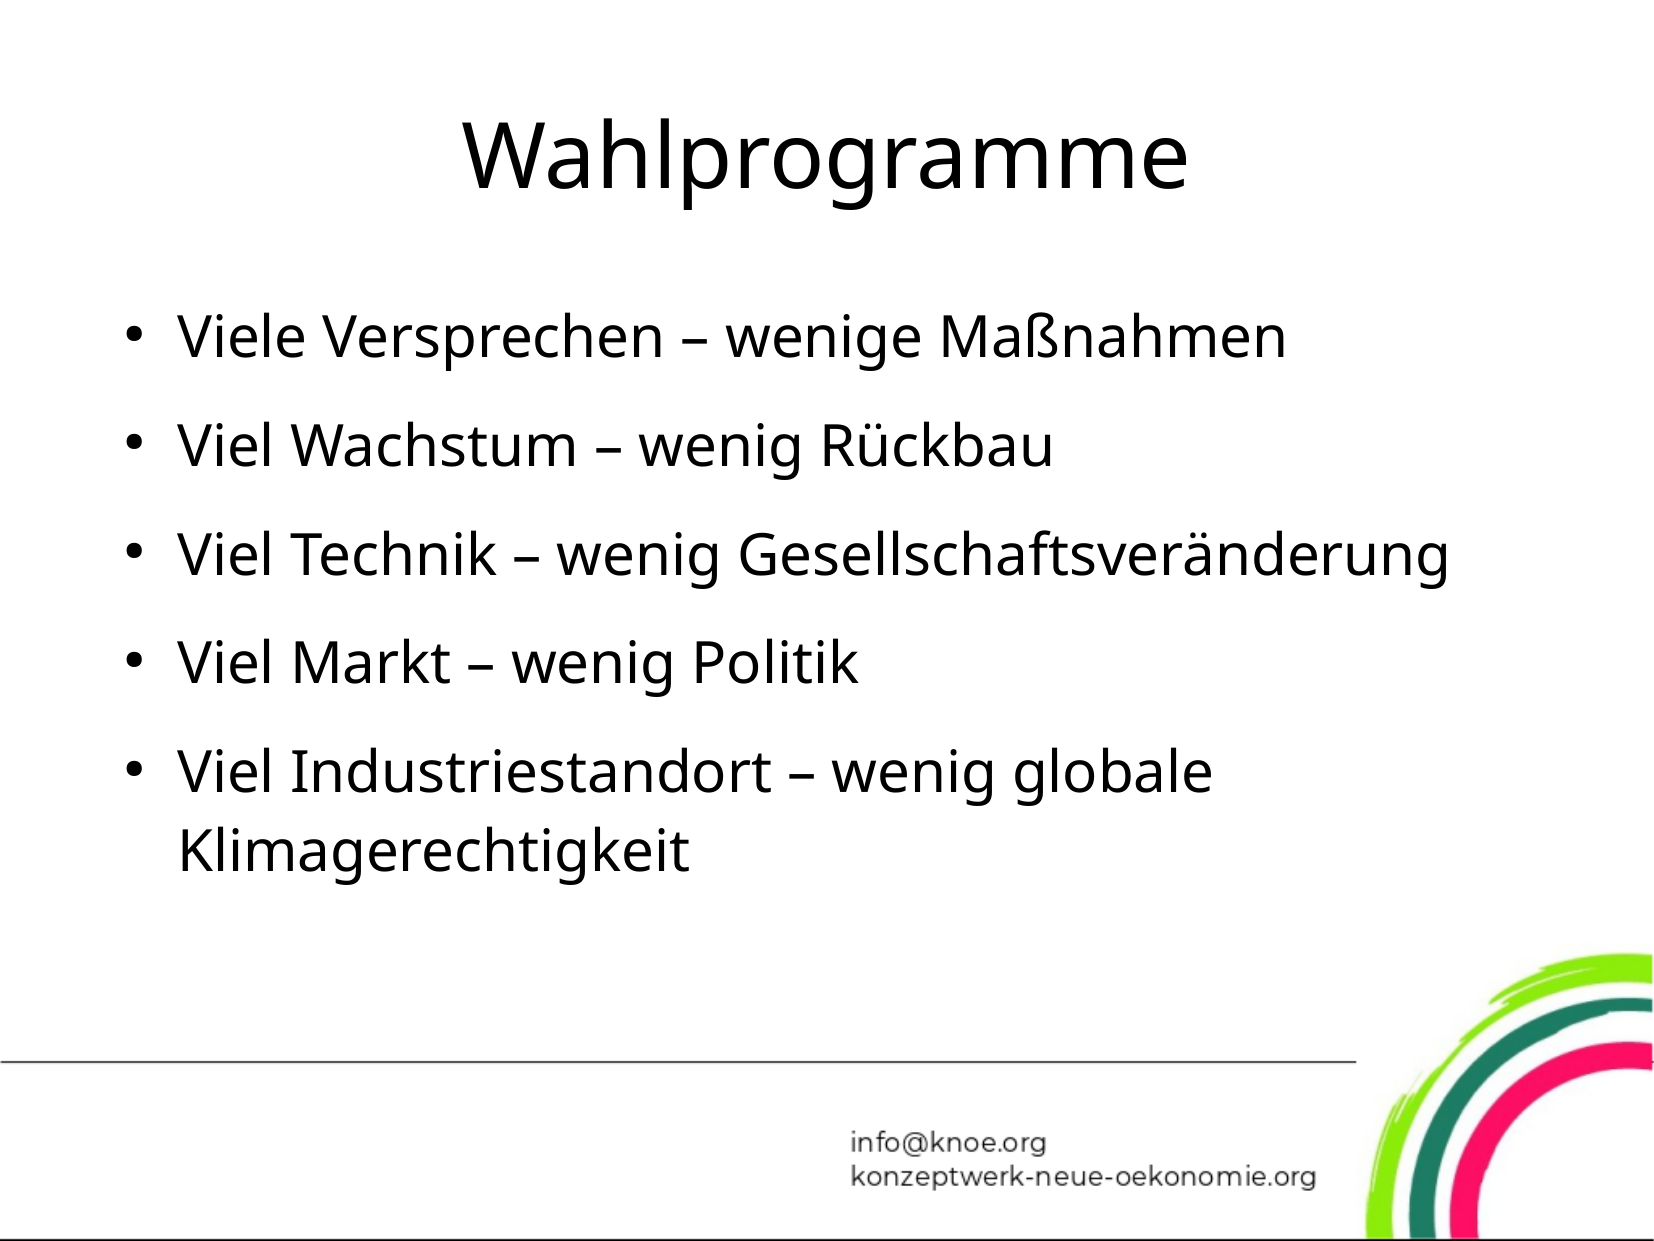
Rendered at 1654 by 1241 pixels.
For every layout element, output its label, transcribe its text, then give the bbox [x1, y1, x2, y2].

title Wahlprogramme [82, 49, 1571, 257]
picture [0, 0, 1654, 1241]
list Viele Versprechen – wenige Maßnahmen Viel Wachstum – wenig Rückbau Viel Technik – wenig Gesellschaftsveränderung Viel Markt – wenig Politik Viel Industriestandort – wenig globale Klimagerechtigkeit [106, 295, 1501, 1016]
